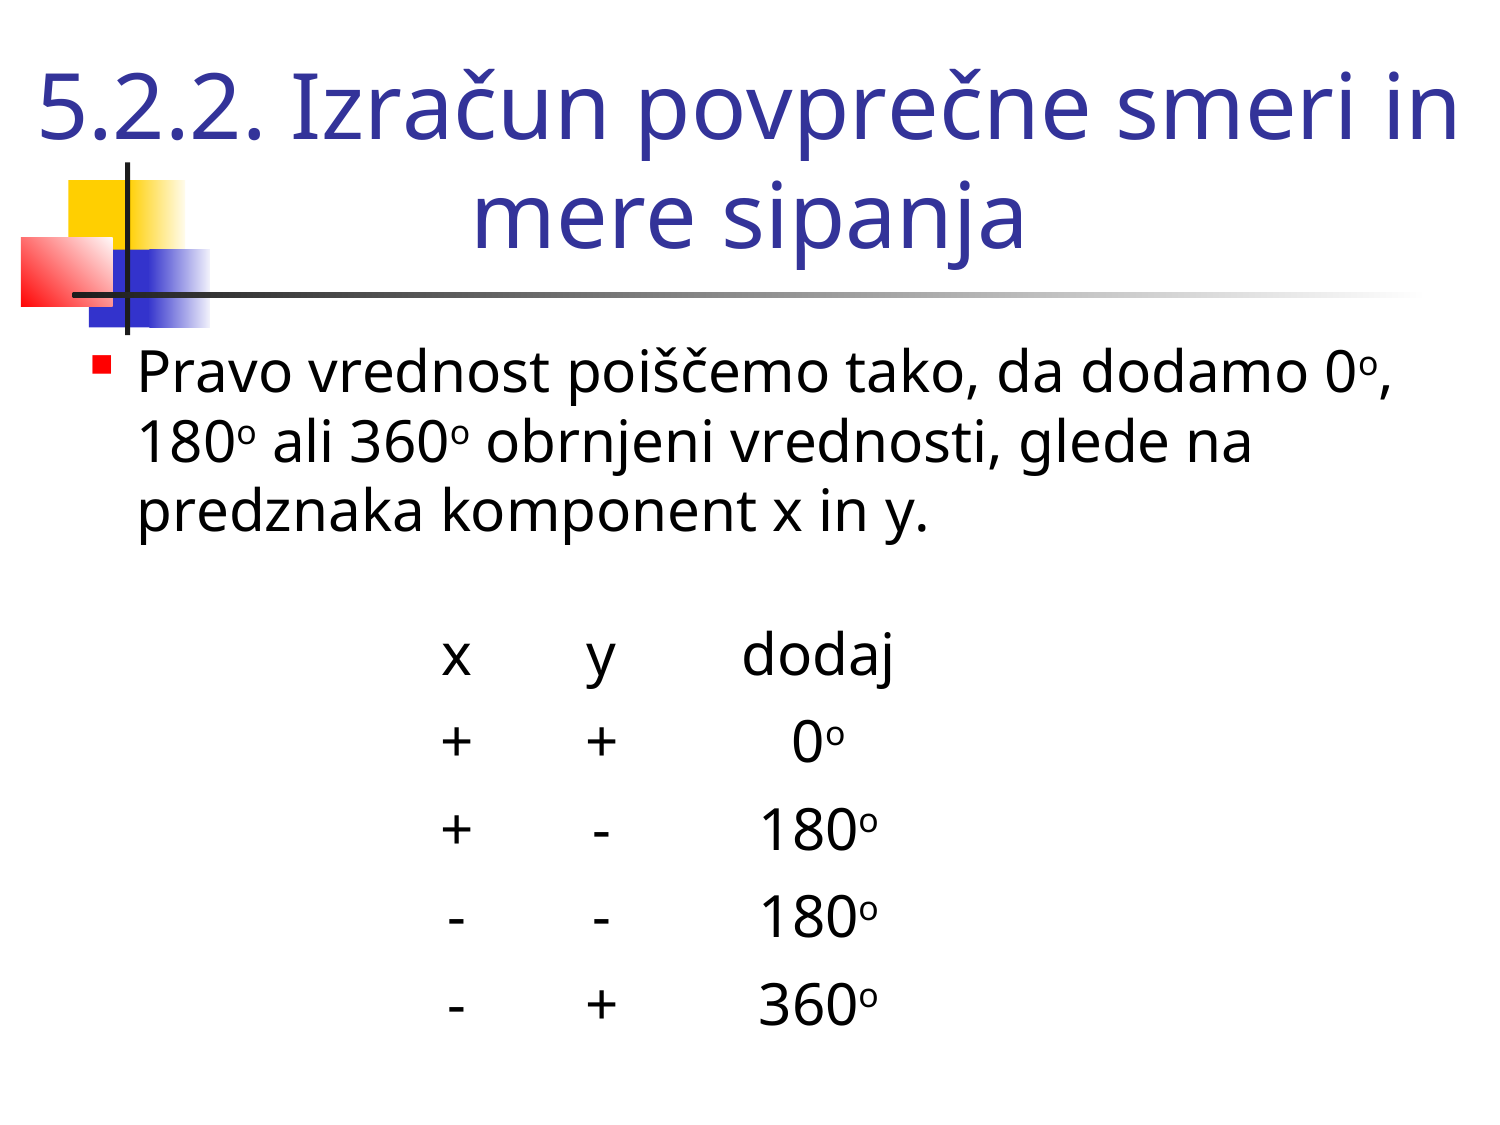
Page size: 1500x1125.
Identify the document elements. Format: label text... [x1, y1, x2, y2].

table_cell 180o [674, 872, 963, 959]
list Pravo vrednost poiščemo tako, da dodamo 0o, 180o ali 360o obrnjeni vrednosti, glede na predznaka komponent x in y. [0, 326, 1500, 652]
table_cell 360o [674, 959, 963, 1046]
title 5.2.2. Izračun povprečne smeri in mere sipanja [0, 35, 1500, 276]
table_cell + [384, 784, 529, 872]
table_cell 0o [674, 697, 963, 784]
table_cell + [529, 959, 674, 1046]
table_header y [529, 610, 674, 697]
table_header x [384, 610, 529, 697]
table_cell 180o [674, 784, 963, 872]
table_cell - [384, 872, 529, 959]
table_header dodaj [674, 610, 963, 697]
table_cell - [529, 784, 674, 872]
table_cell + [529, 697, 674, 784]
table_cell - [384, 959, 529, 1046]
table_cell - [529, 872, 674, 959]
table_cell + [384, 697, 529, 784]
